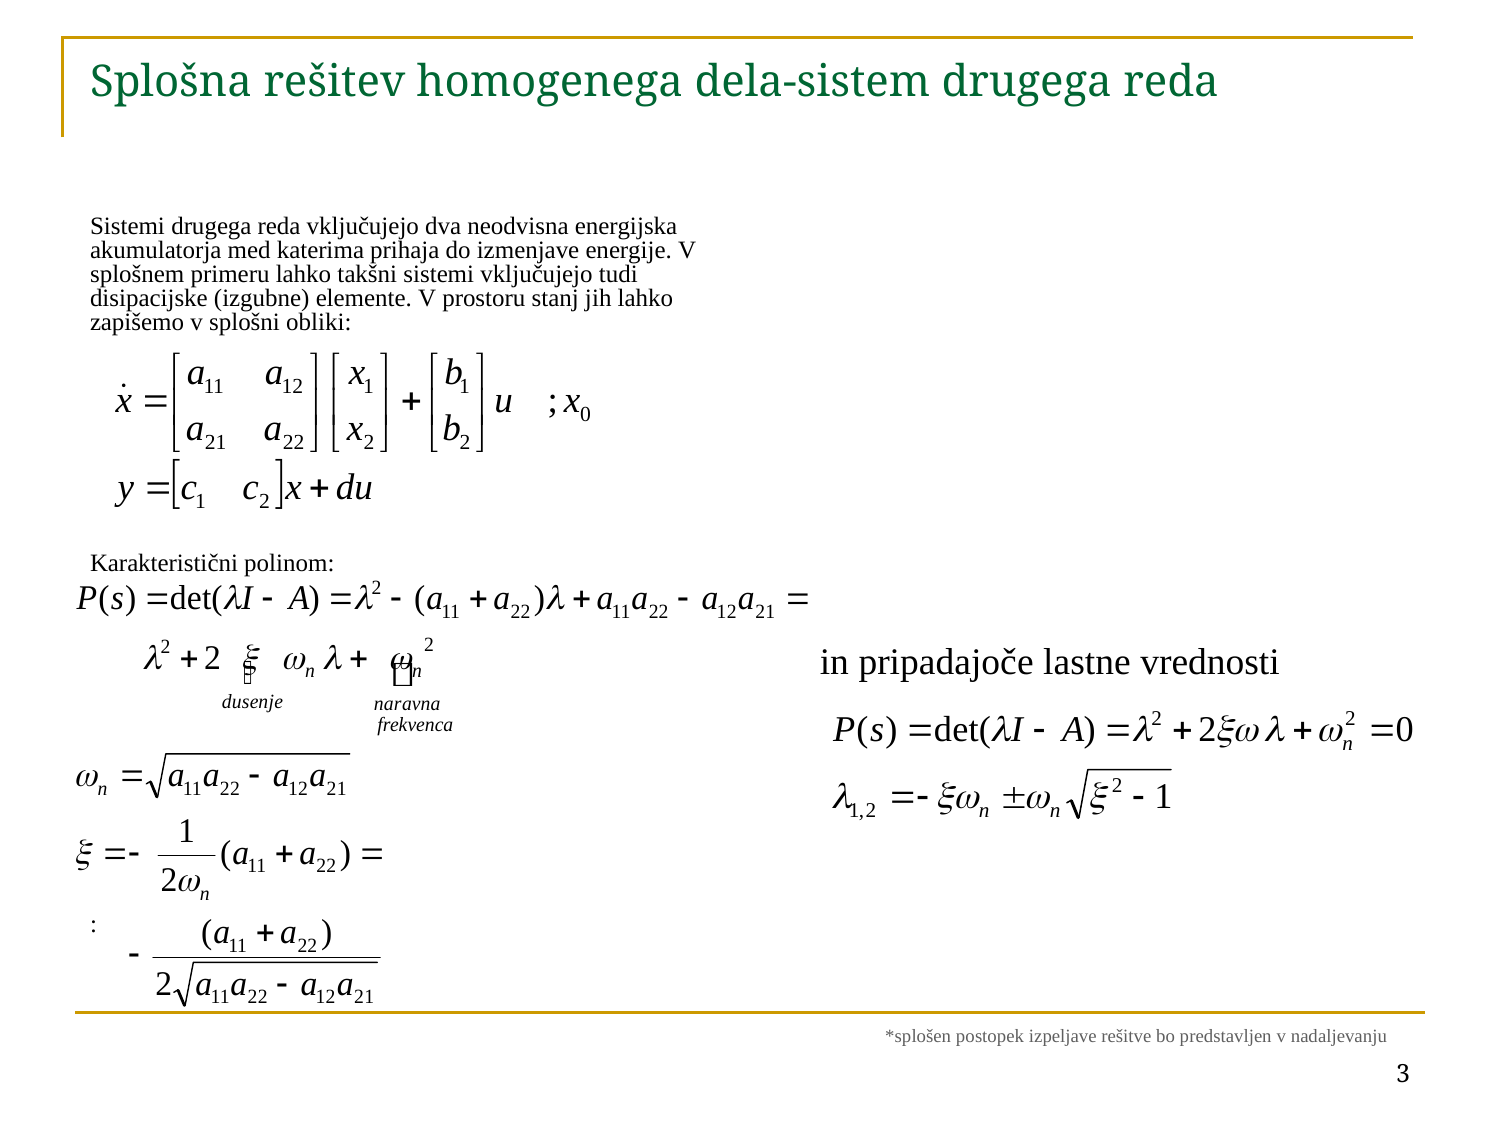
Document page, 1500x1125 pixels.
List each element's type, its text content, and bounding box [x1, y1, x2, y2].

chart [108, 344, 637, 518]
text_box in pripadajoče lastne vrednosti [805, 629, 1296, 691]
text_box <number> [1074, 1024, 1426, 1100]
chart [70, 570, 809, 1068]
chart [826, 699, 1421, 885]
list Sistemi drugega reda vključujejo dva neodvisna energijska akumulatorja med katerima prihaja do izmenjave energije. V splošnem primeru lahko takšni sistemi vključujejo tudi disipacijske (izgubne) elemente. V prostoru stanj jih lahko zapišemo v splošni obliki: Karakteristični polinom: : [75, 207, 738, 570]
title Splošna rešitev homogenega dela-sistem drugega reda [75, 45, 1426, 138]
text_box *splošen postopek izpeljave rešitve bo predstavljen v nadaljevanju [870, 1016, 1409, 1055]
